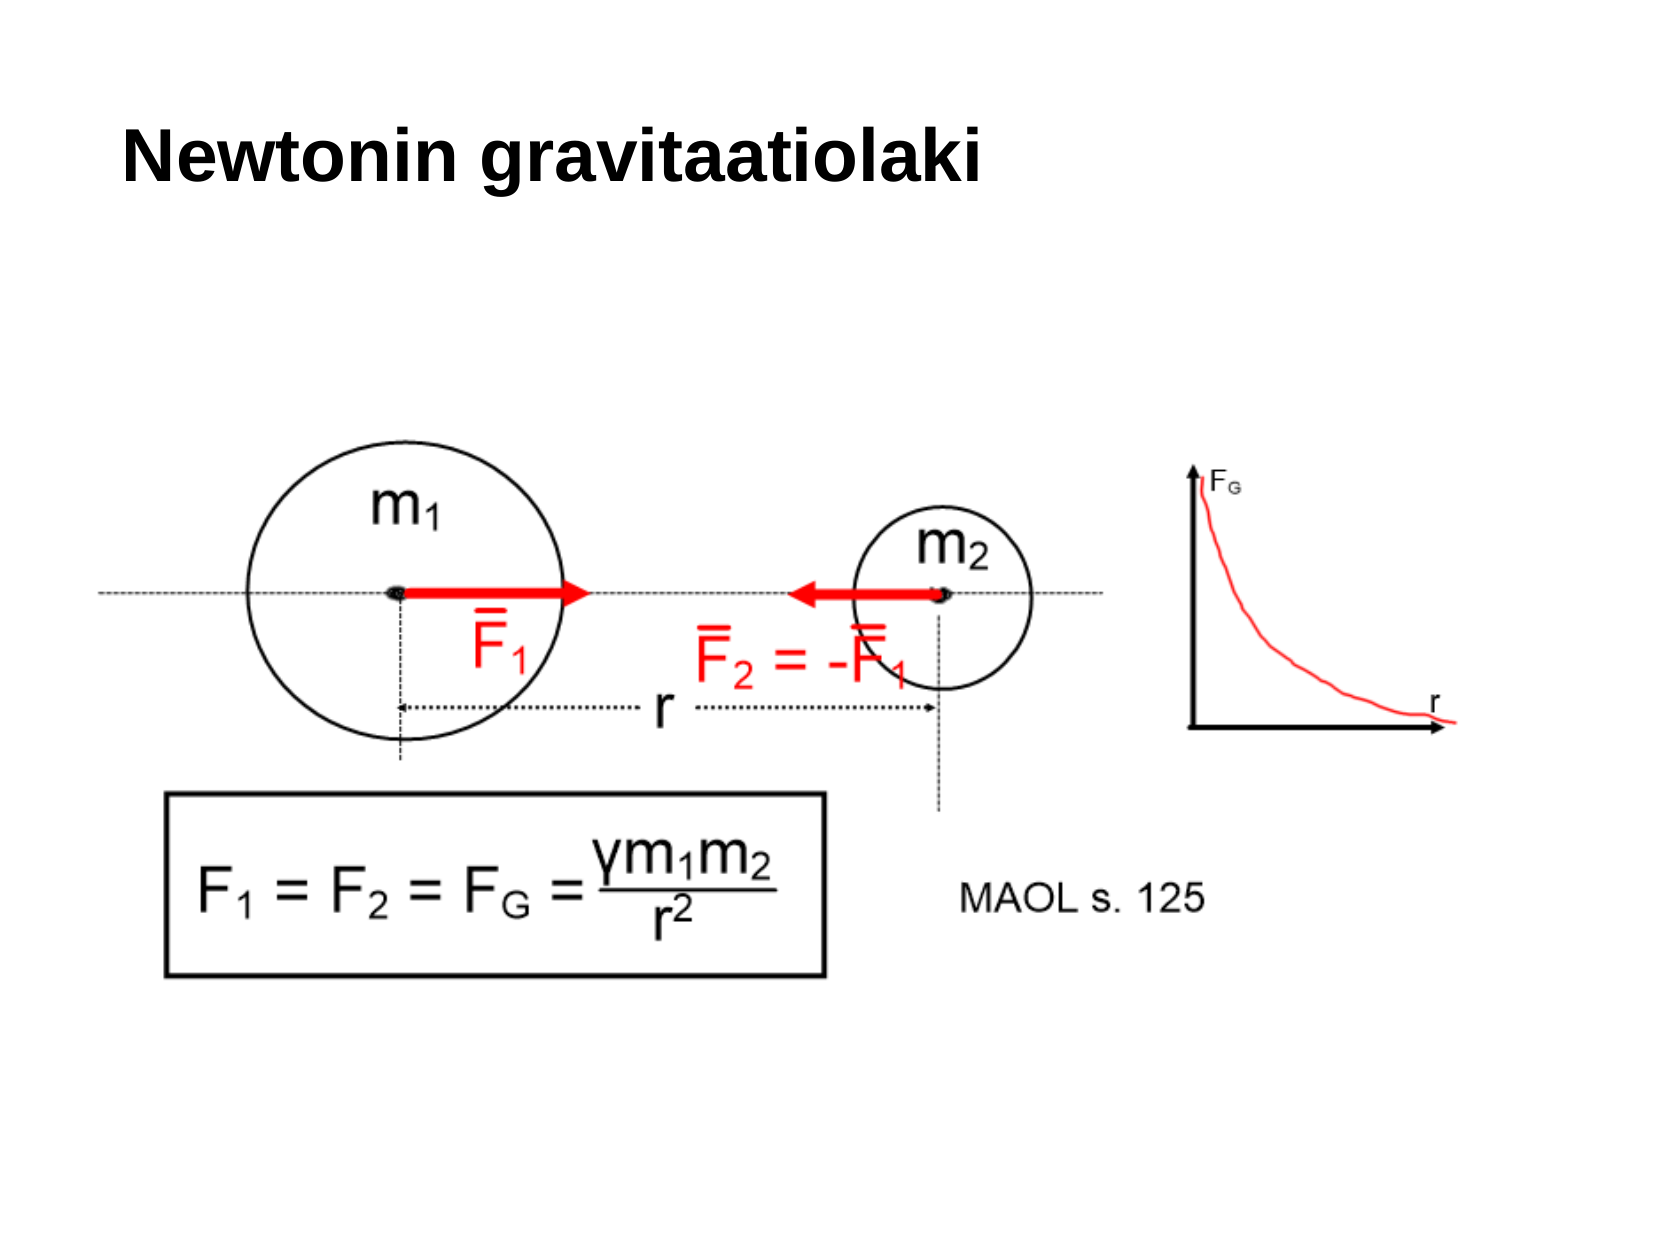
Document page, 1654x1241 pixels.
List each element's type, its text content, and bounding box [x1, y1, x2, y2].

picture [70, 330, 1559, 1014]
text_box Newtonin gravitaatiolaki [107, 106, 1193, 206]
